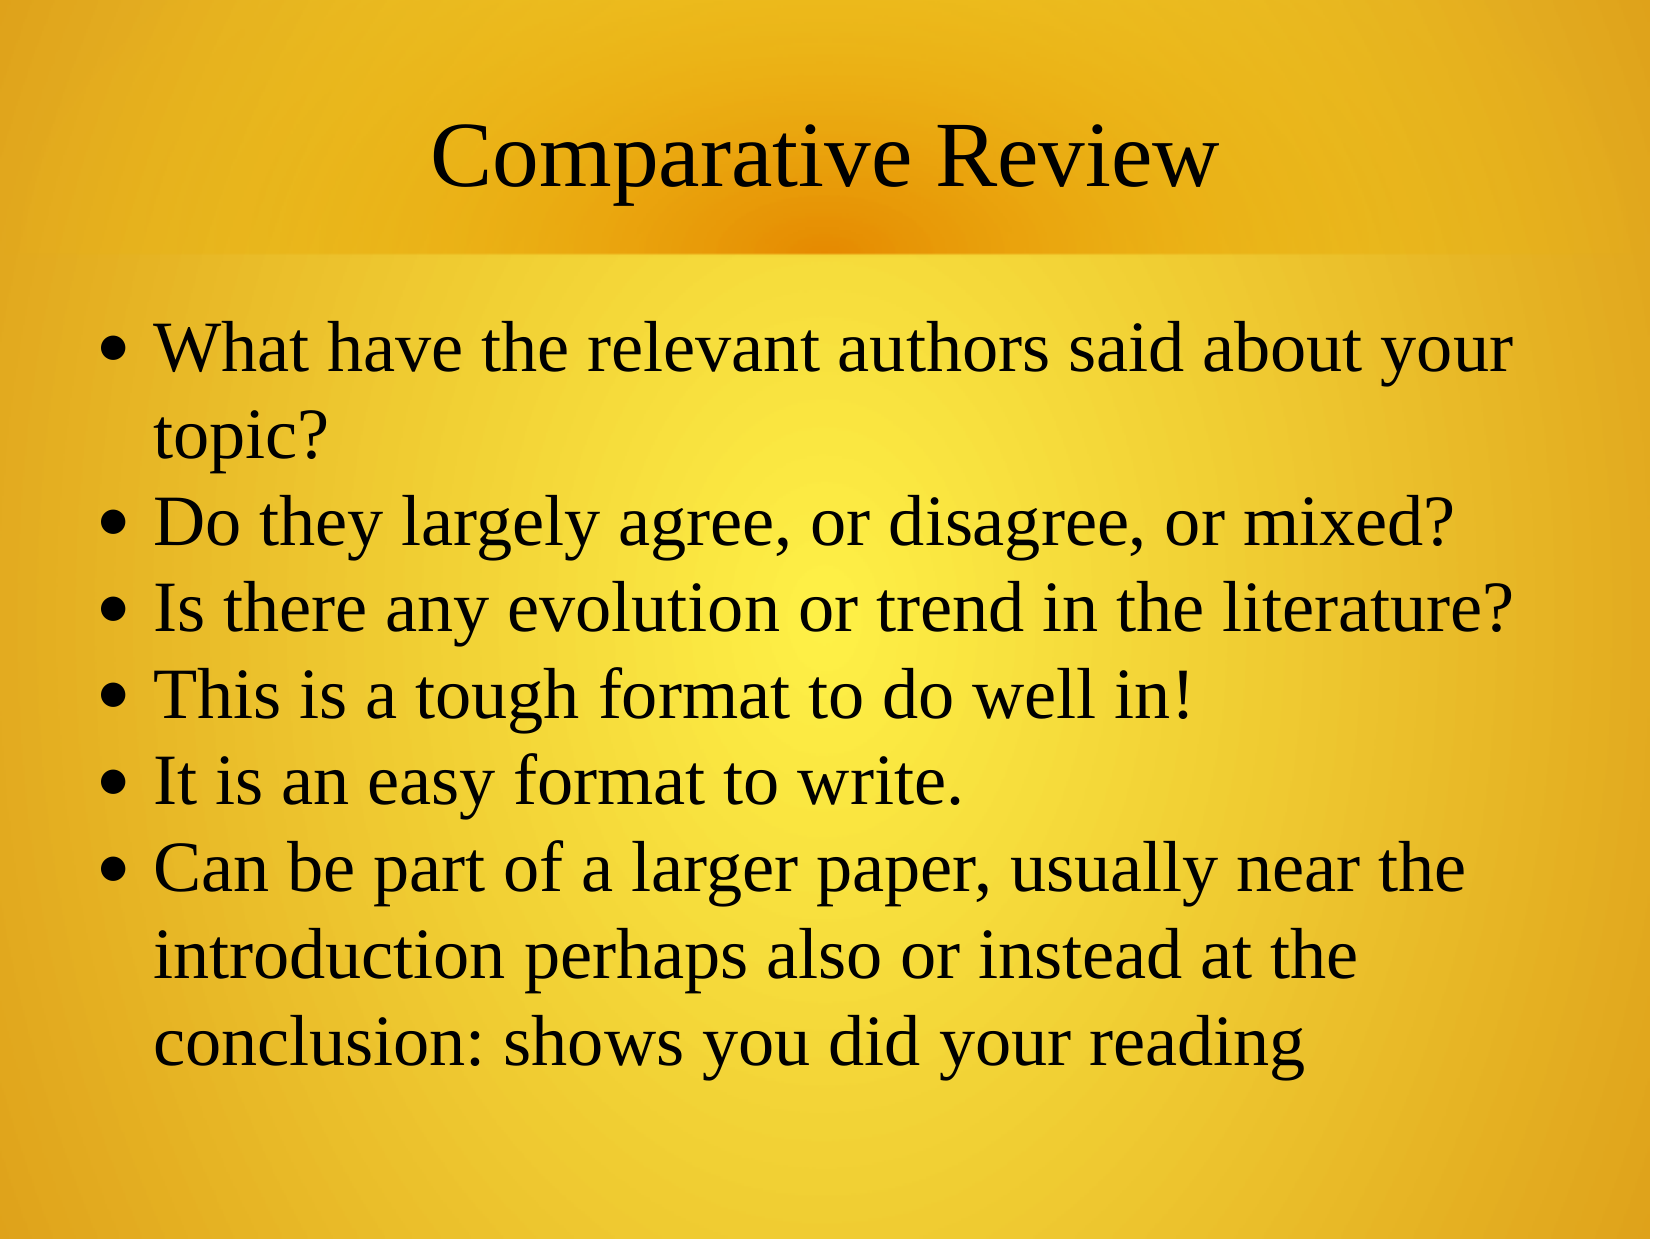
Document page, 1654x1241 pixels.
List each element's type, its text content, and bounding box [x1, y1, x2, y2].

text_box What have the relevant authors said about your topic? Do they largely agree, or disagree, or mixed? Is there any evolution or trend in the literature? This is a tough format to do well in! It is an easy format to write. Can be part of a larger paper, usually near the introduction perhaps also or instead at the conclusion: shows you did your reading [82, 299, 1571, 1019]
text_box Comparative Review [82, 47, 1571, 252]
picture [0, 0, 1650, 1239]
